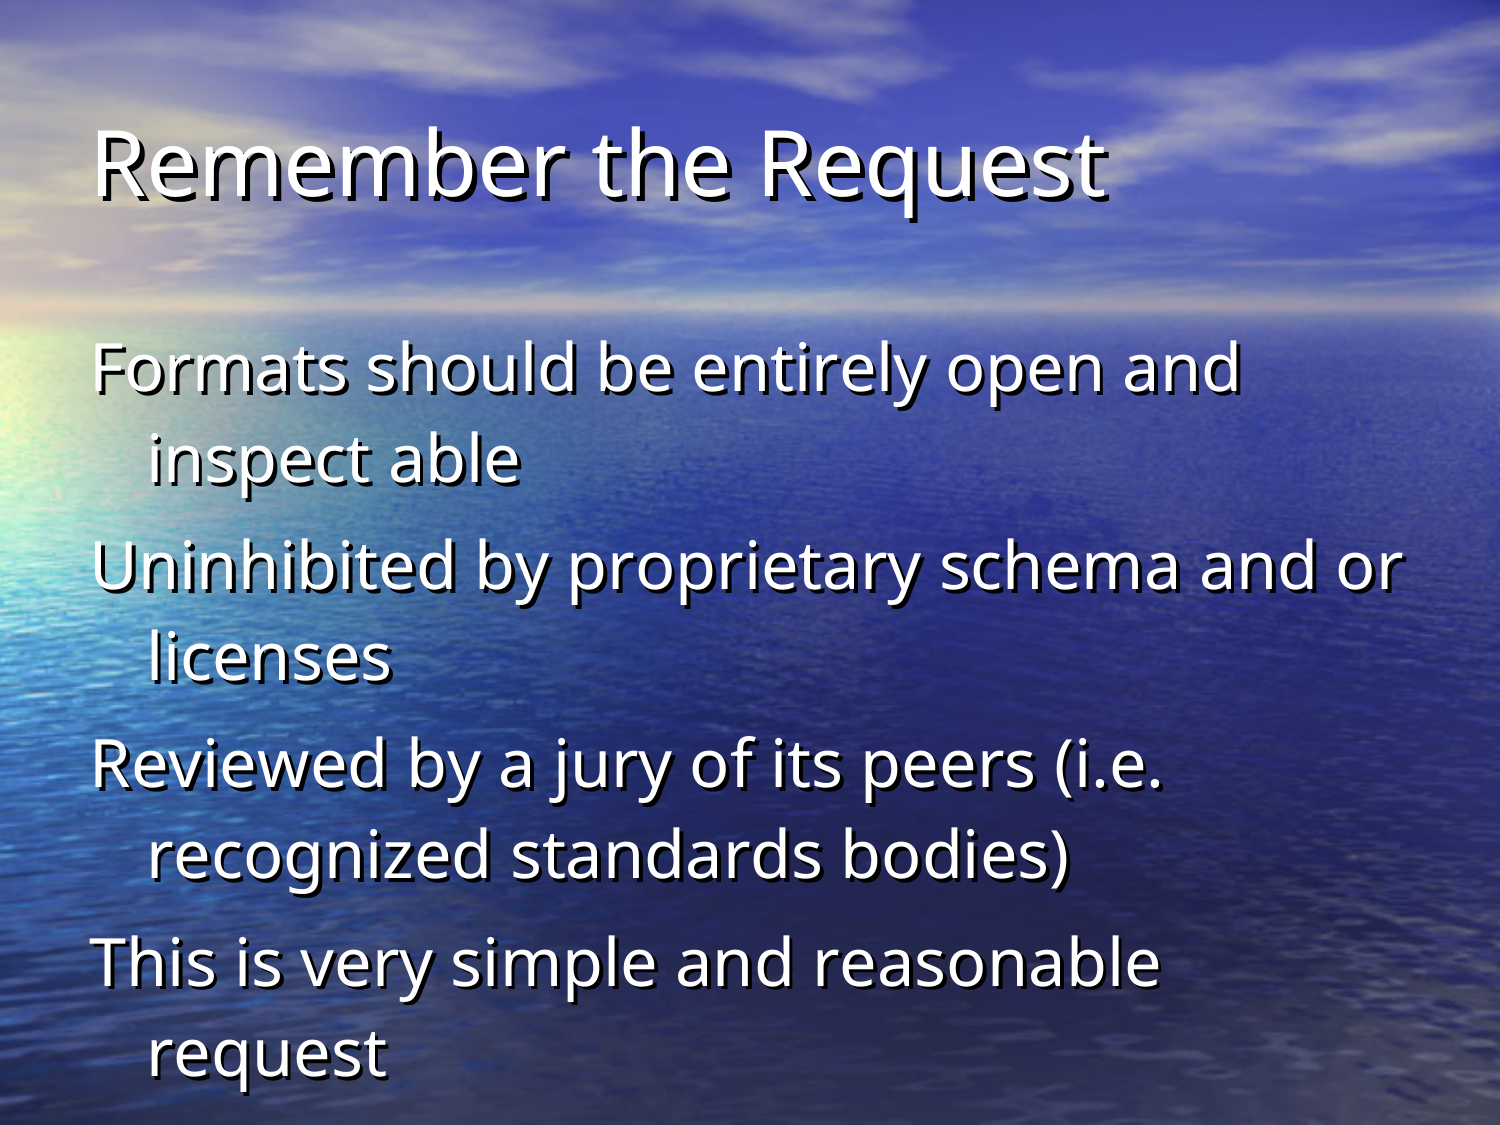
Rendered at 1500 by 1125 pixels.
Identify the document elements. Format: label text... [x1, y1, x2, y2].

title Remember the Request [75, 47, 1426, 276]
picture [0, 0, 1500, 1125]
list Formats should be entirely open and inspect able Uninhibited by proprietary schema and or licenses Reviewed by a jury of its peers (i.e. recognized standards bodies) This is very simple and reasonable request [75, 312, 1426, 1035]
